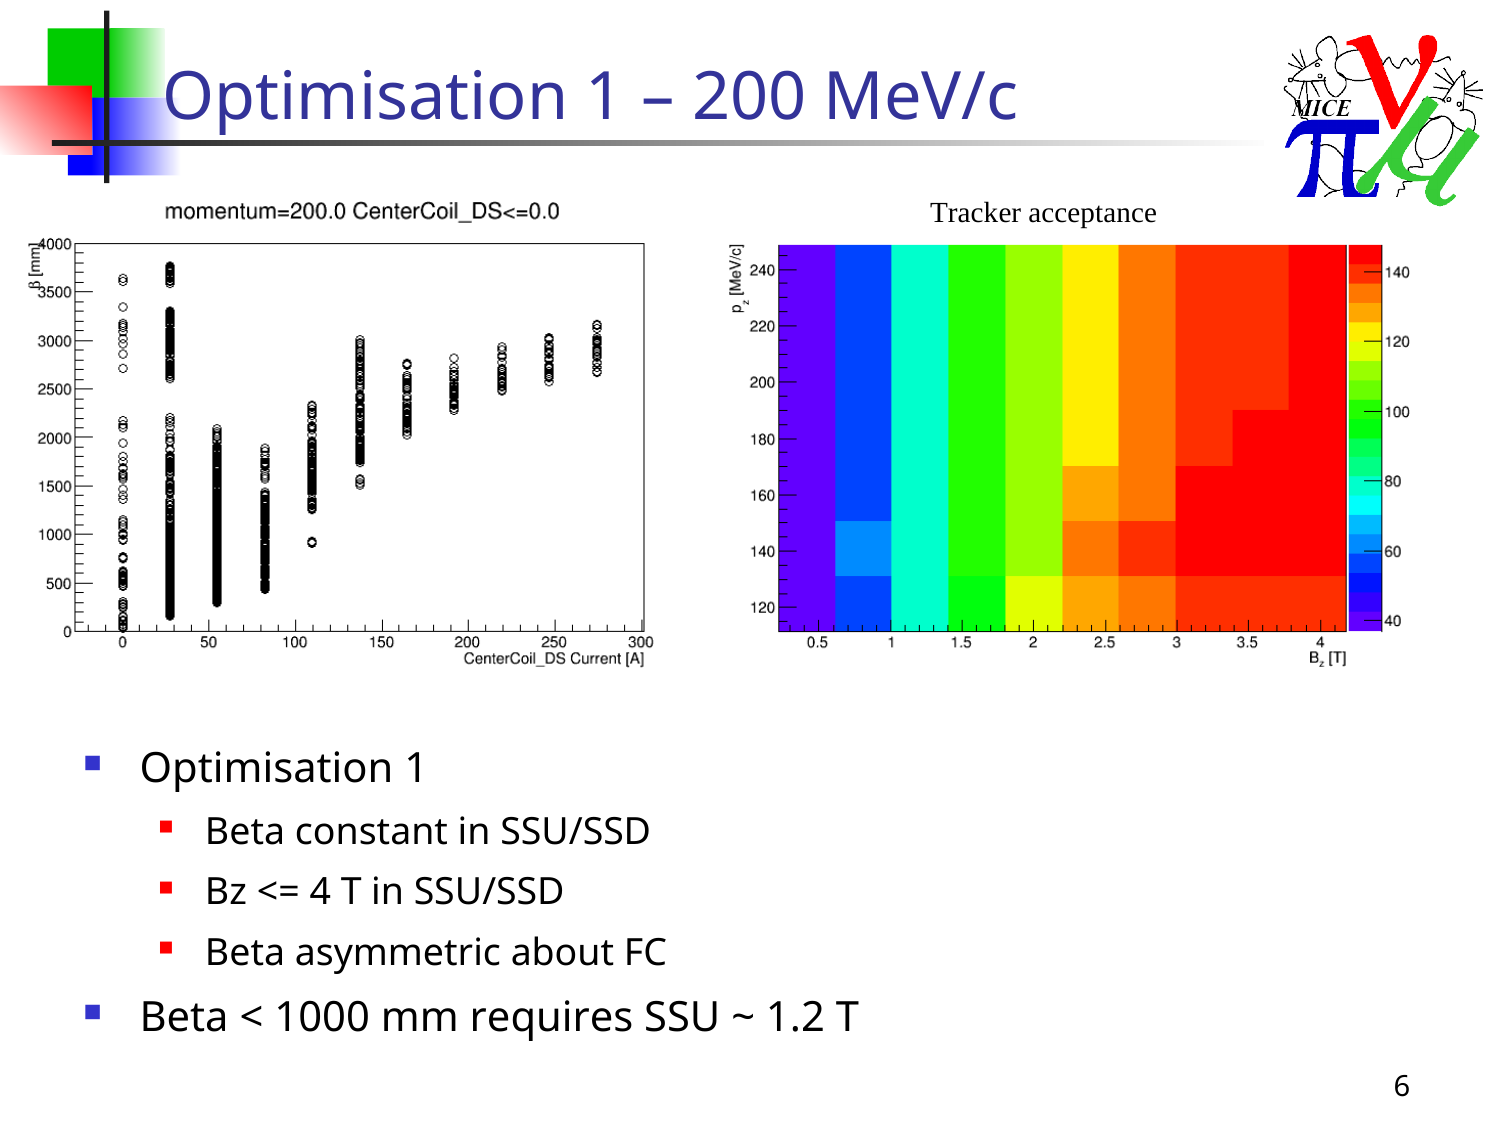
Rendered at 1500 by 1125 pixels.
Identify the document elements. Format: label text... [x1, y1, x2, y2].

picture [4, 5, 1500, 680]
list Optimisation 1 Beta constant in SSU/SSD Bz <= 4 T in SSU/SSD Beta asymmetric about FC Beta < 1000 mm requires SSU ~ 1.2 T [83, 738, 1447, 1007]
title Optimisation 1 – 200 MeV/c [162, 0, 1441, 188]
text_box Tracker acceptance [915, 188, 1171, 237]
